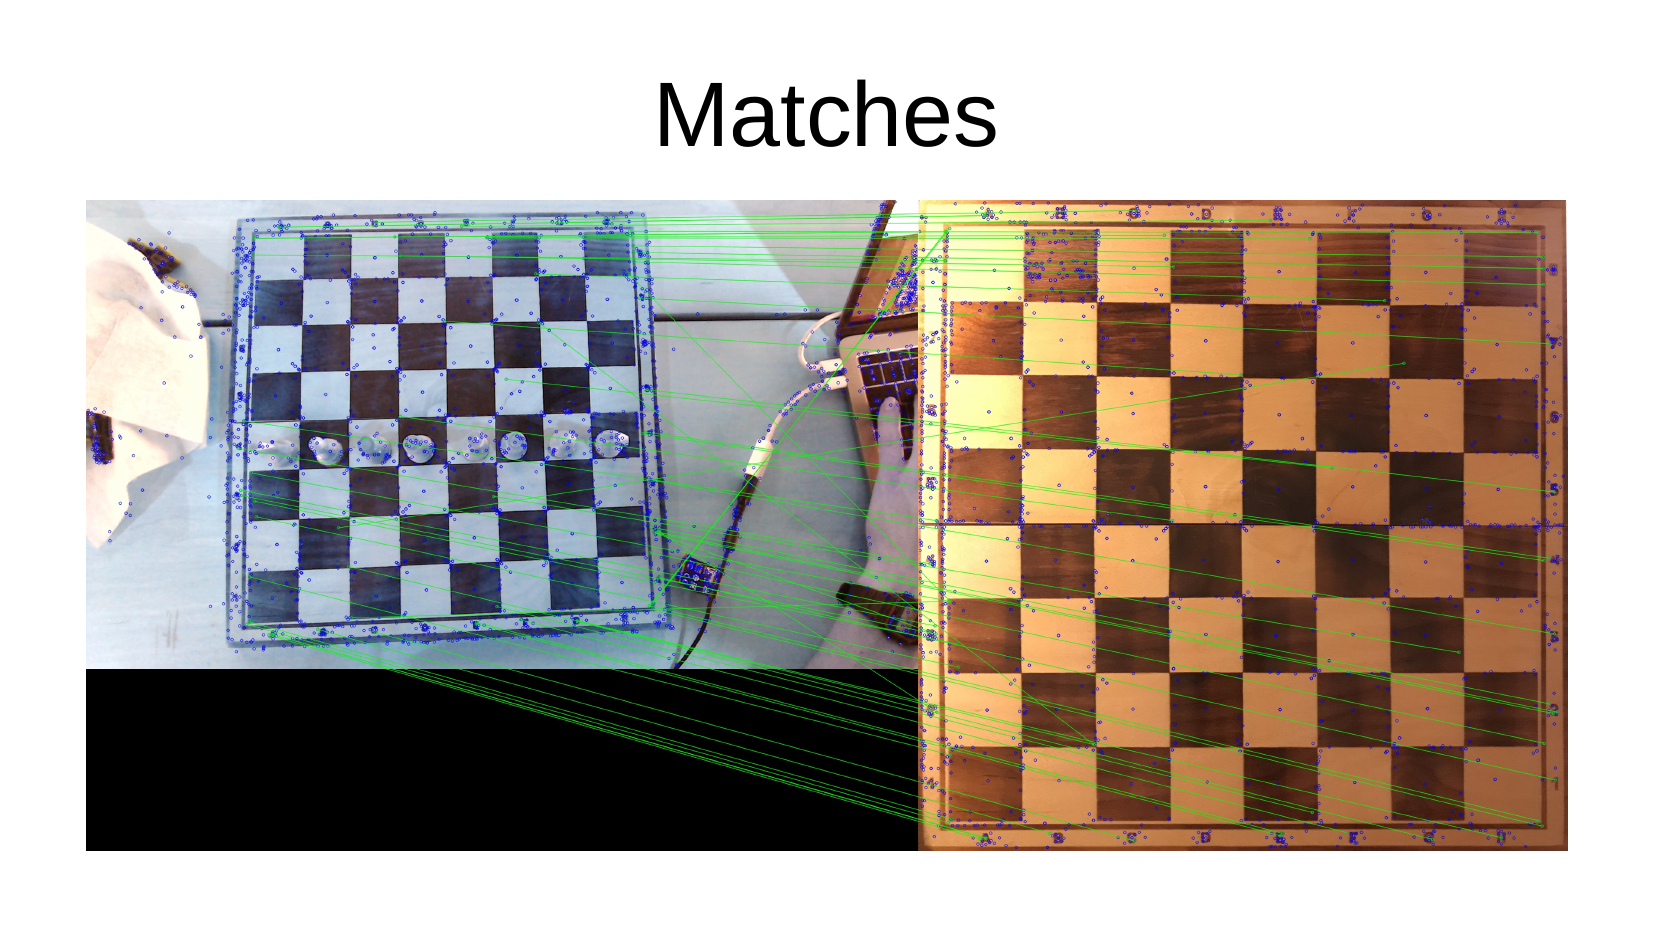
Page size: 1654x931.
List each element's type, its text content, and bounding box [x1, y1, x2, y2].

picture [86, 200, 1568, 851]
title Matches [82, 37, 1571, 193]
